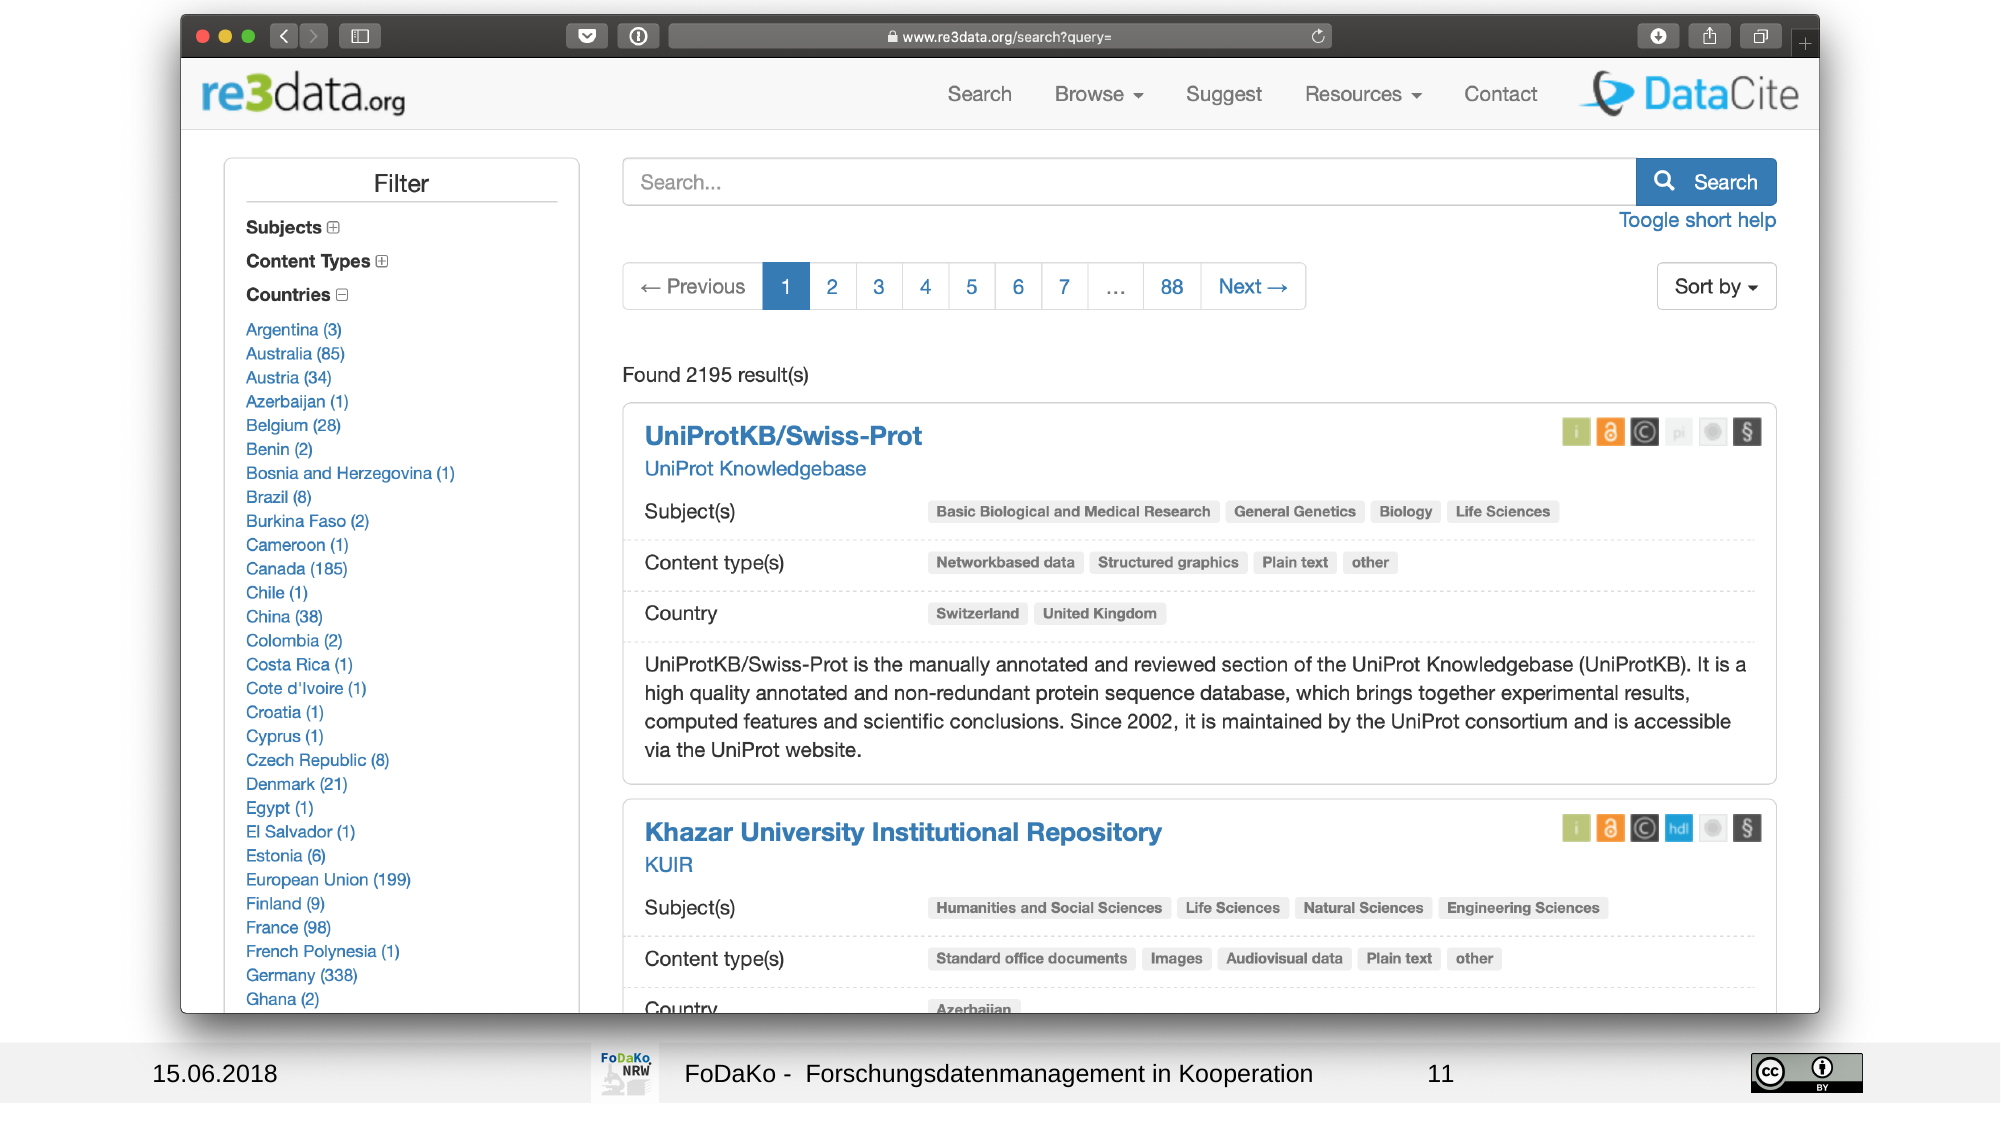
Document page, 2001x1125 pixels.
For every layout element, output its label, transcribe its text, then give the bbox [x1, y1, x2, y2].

text_box FoDaKo - Forschungsdatenmanagement in Kooperation [662, 1097, 1338, 1103]
text_box 11 [1412, 1097, 1713, 1103]
picture [117, 0, 1883, 1097]
text_box 15.06.2018 [137, 1097, 588, 1103]
